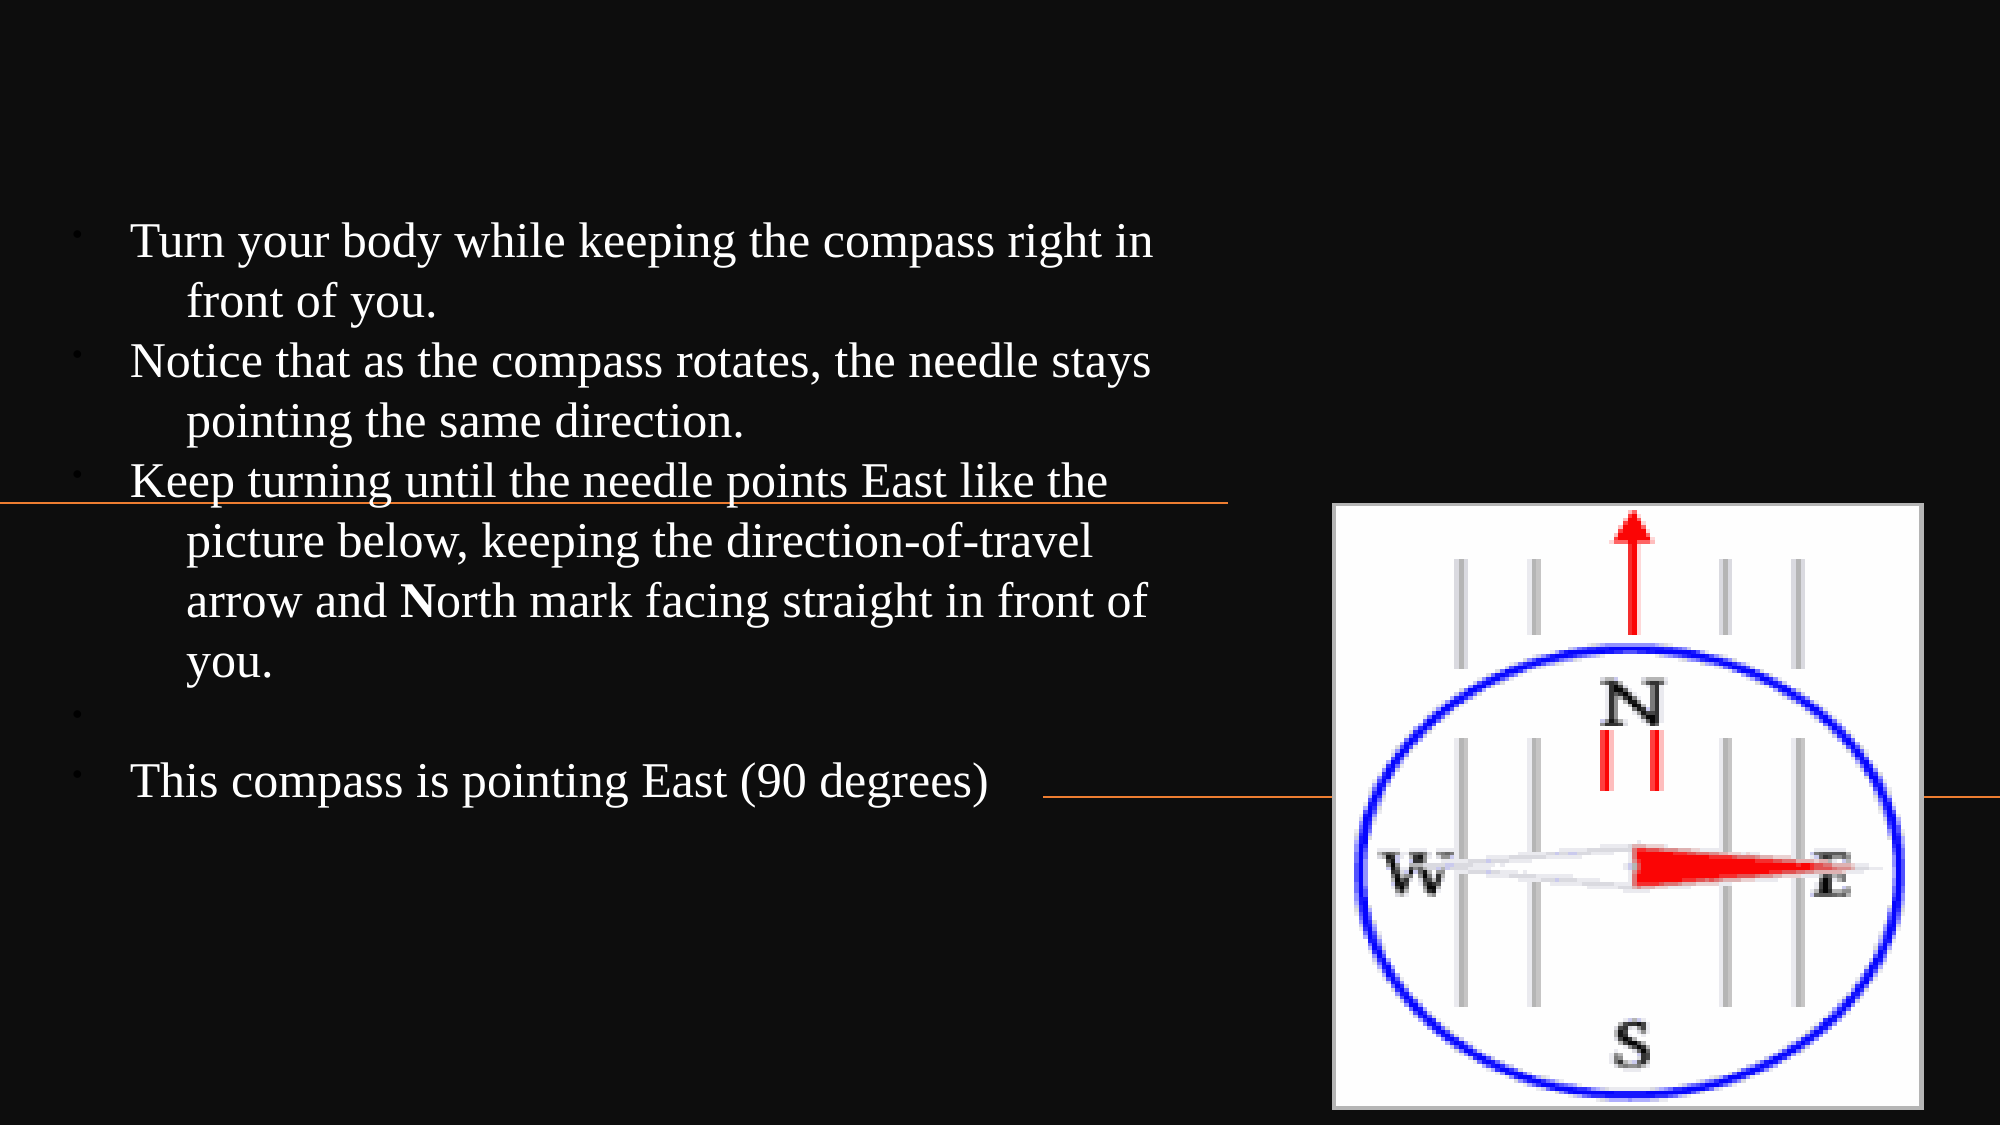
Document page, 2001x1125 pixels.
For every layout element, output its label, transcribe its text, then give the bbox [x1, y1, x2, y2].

text_box [0, 504, 2000, 1125]
text_box Turn your body while keeping the compass right in front of you. Notice that as the compass rotates, the needle stays pointing the same direction. Keep turning until the needle points East like the picture below, keeping the direction-of-travel arrow and North mark facing straight in front of you. This compass is pointing East (90 degrees) [58, 199, 1170, 866]
picture [1332, 503, 1924, 1110]
text_box [0, 0, 2000, 796]
